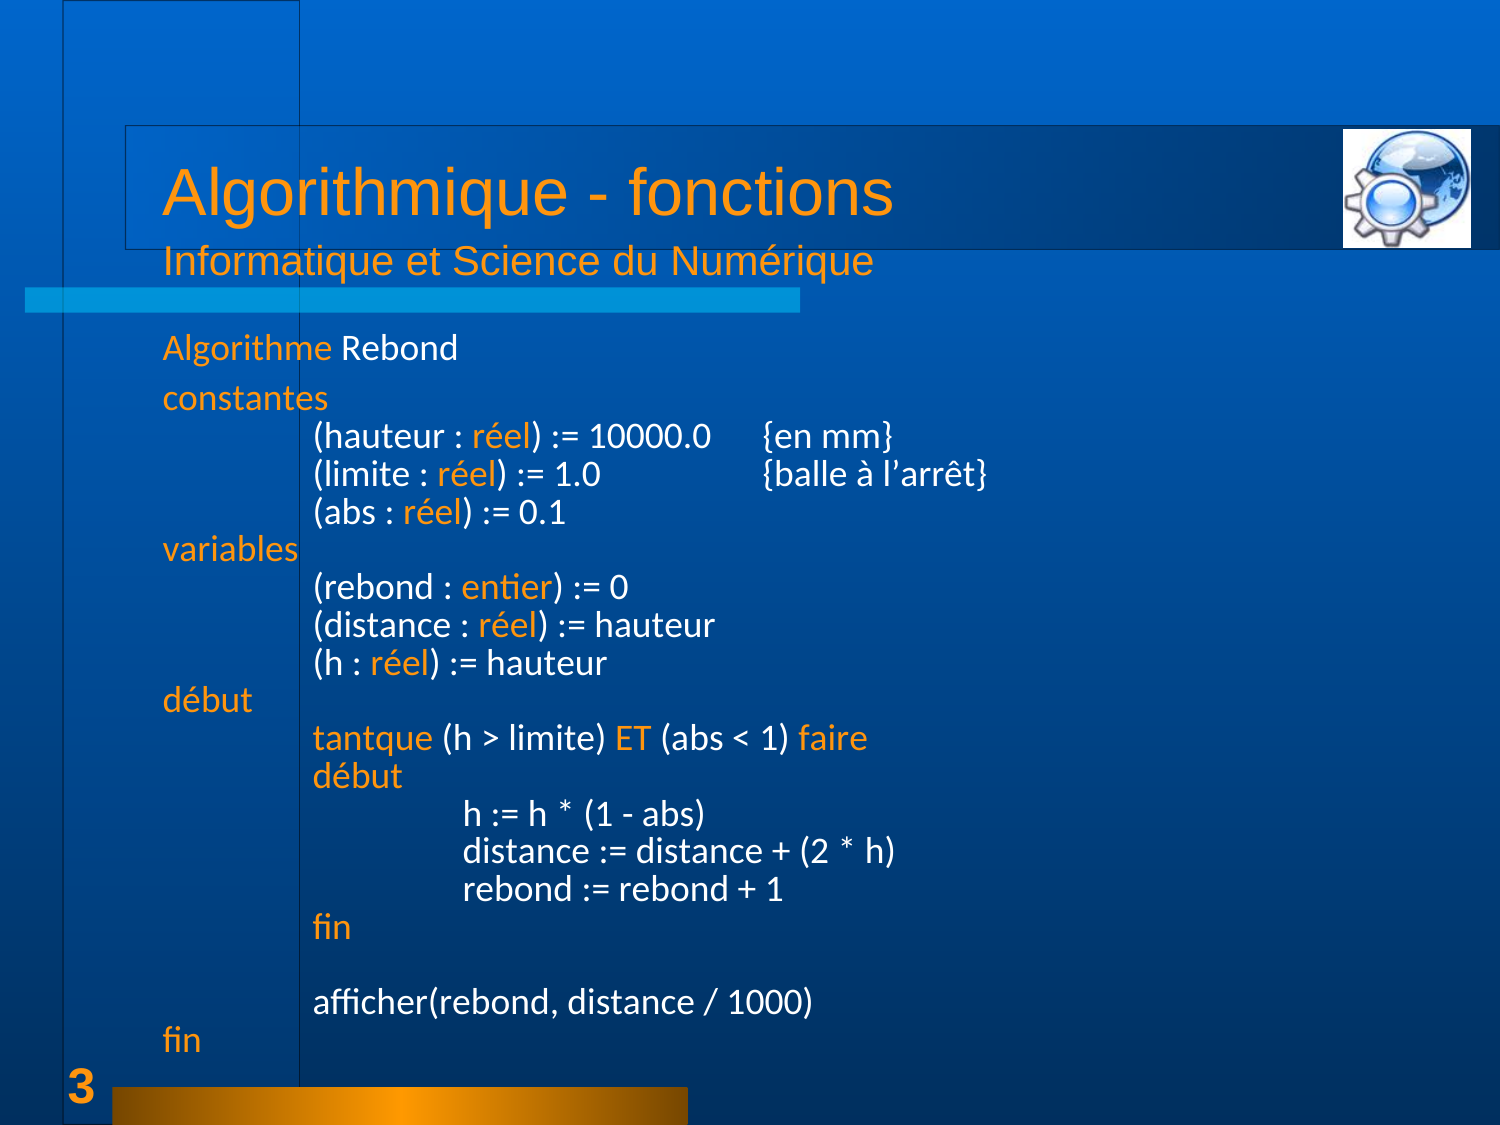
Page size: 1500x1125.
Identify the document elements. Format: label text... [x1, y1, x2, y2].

picture [1343, 129, 1471, 248]
text_box Algorithme Rebond constantes (hauteur : réel) := 10000.0 {en mm} (limite : réel) := 1.0 {balle à l’arrêt} (abs : réel) := 0.1 variables (rebond : entier) := 0 (distance : réel) := hauteur (h : réel) := hauteur début tantque (h > limite) ET (abs < 1) faire début h := h * (1 - abs) distance := distance + (2 * h) rebond := rebond + 1 fin afficher(rebond, distance / 1000) fin [147, 324, 1418, 1108]
